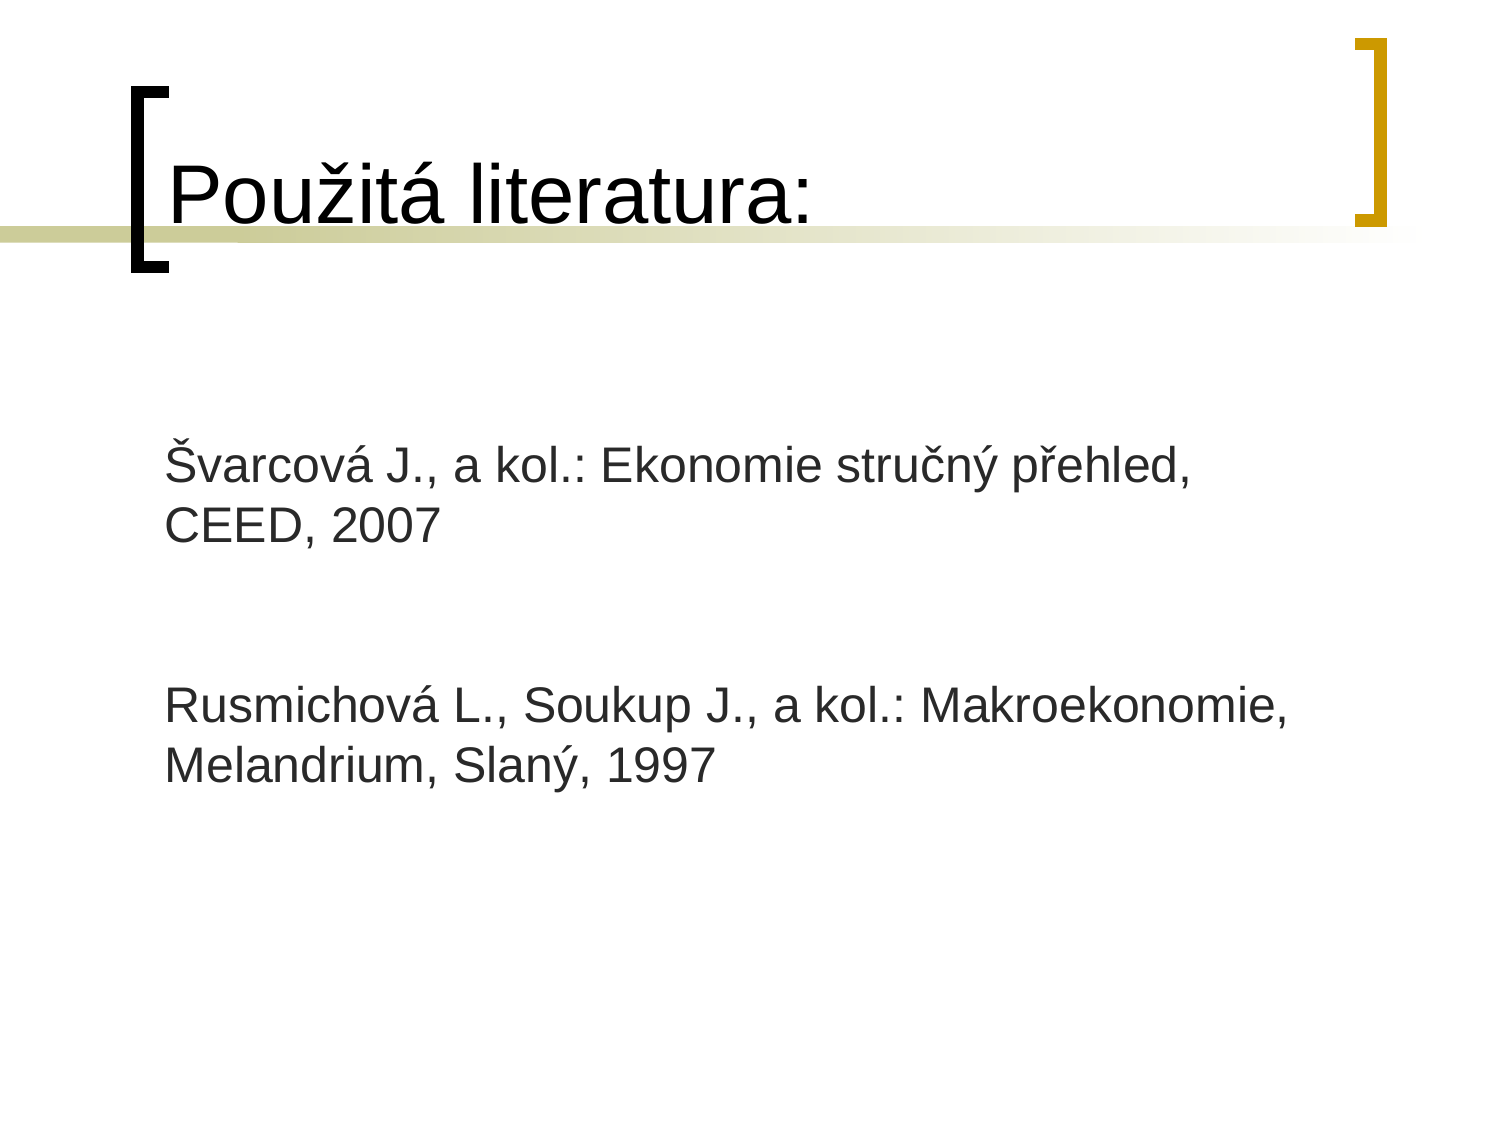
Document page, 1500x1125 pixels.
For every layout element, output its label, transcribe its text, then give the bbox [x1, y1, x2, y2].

title Použitá literatura: [152, 15, 1328, 248]
text_box Švarcová J., a kol.: Ekonomie stručný přehled, CEED, 2007 Rusmichová L., Soukup J., a kol.: Makroekonomie, Melandrium, Slaný, 1997 [150, 424, 1351, 801]
